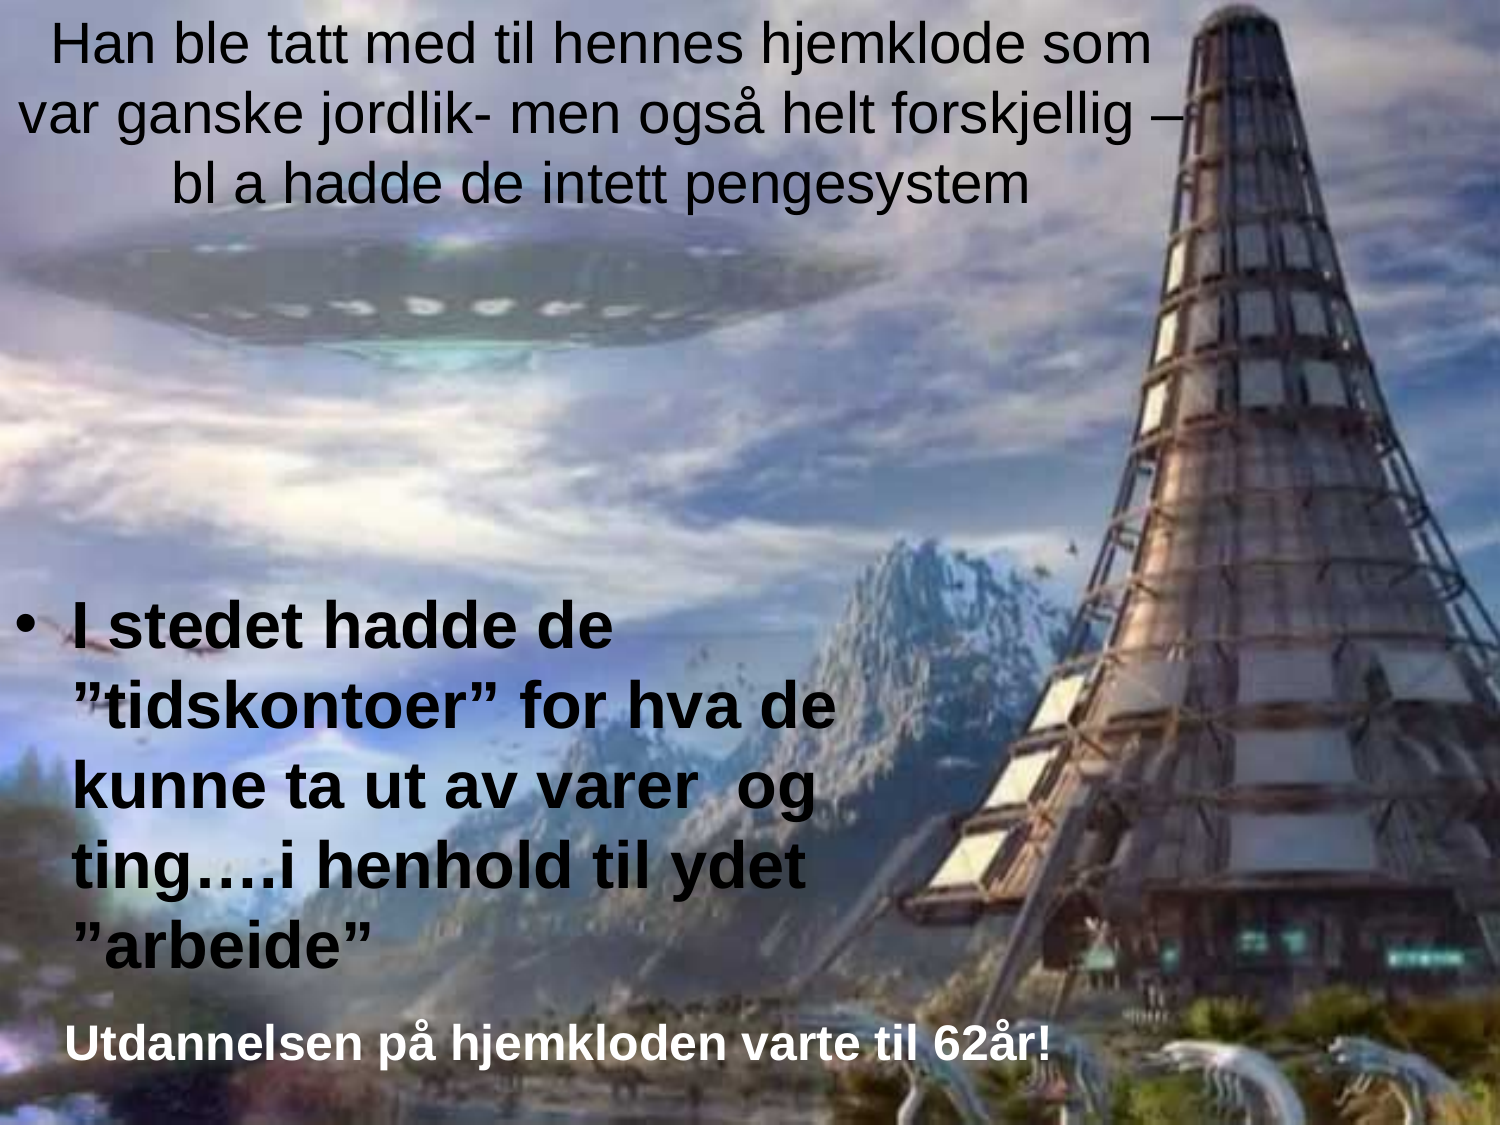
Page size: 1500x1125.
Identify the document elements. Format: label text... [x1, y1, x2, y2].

list I stedet hadde de ”tidskontoer” for hva de kunne ta ut av varer og ting….i henhold til ydet ”arbeide” [0, 574, 963, 1125]
title Han ble tatt med til hennes hjemklode som var ganske jordlik- men også helt forskjellig – bl a hadde de intett pengesystem [0, 0, 1205, 221]
text_box Utdannelsen på hjemkloden varte til 62år! [49, 1002, 1069, 1078]
picture [0, 0, 1500, 1125]
